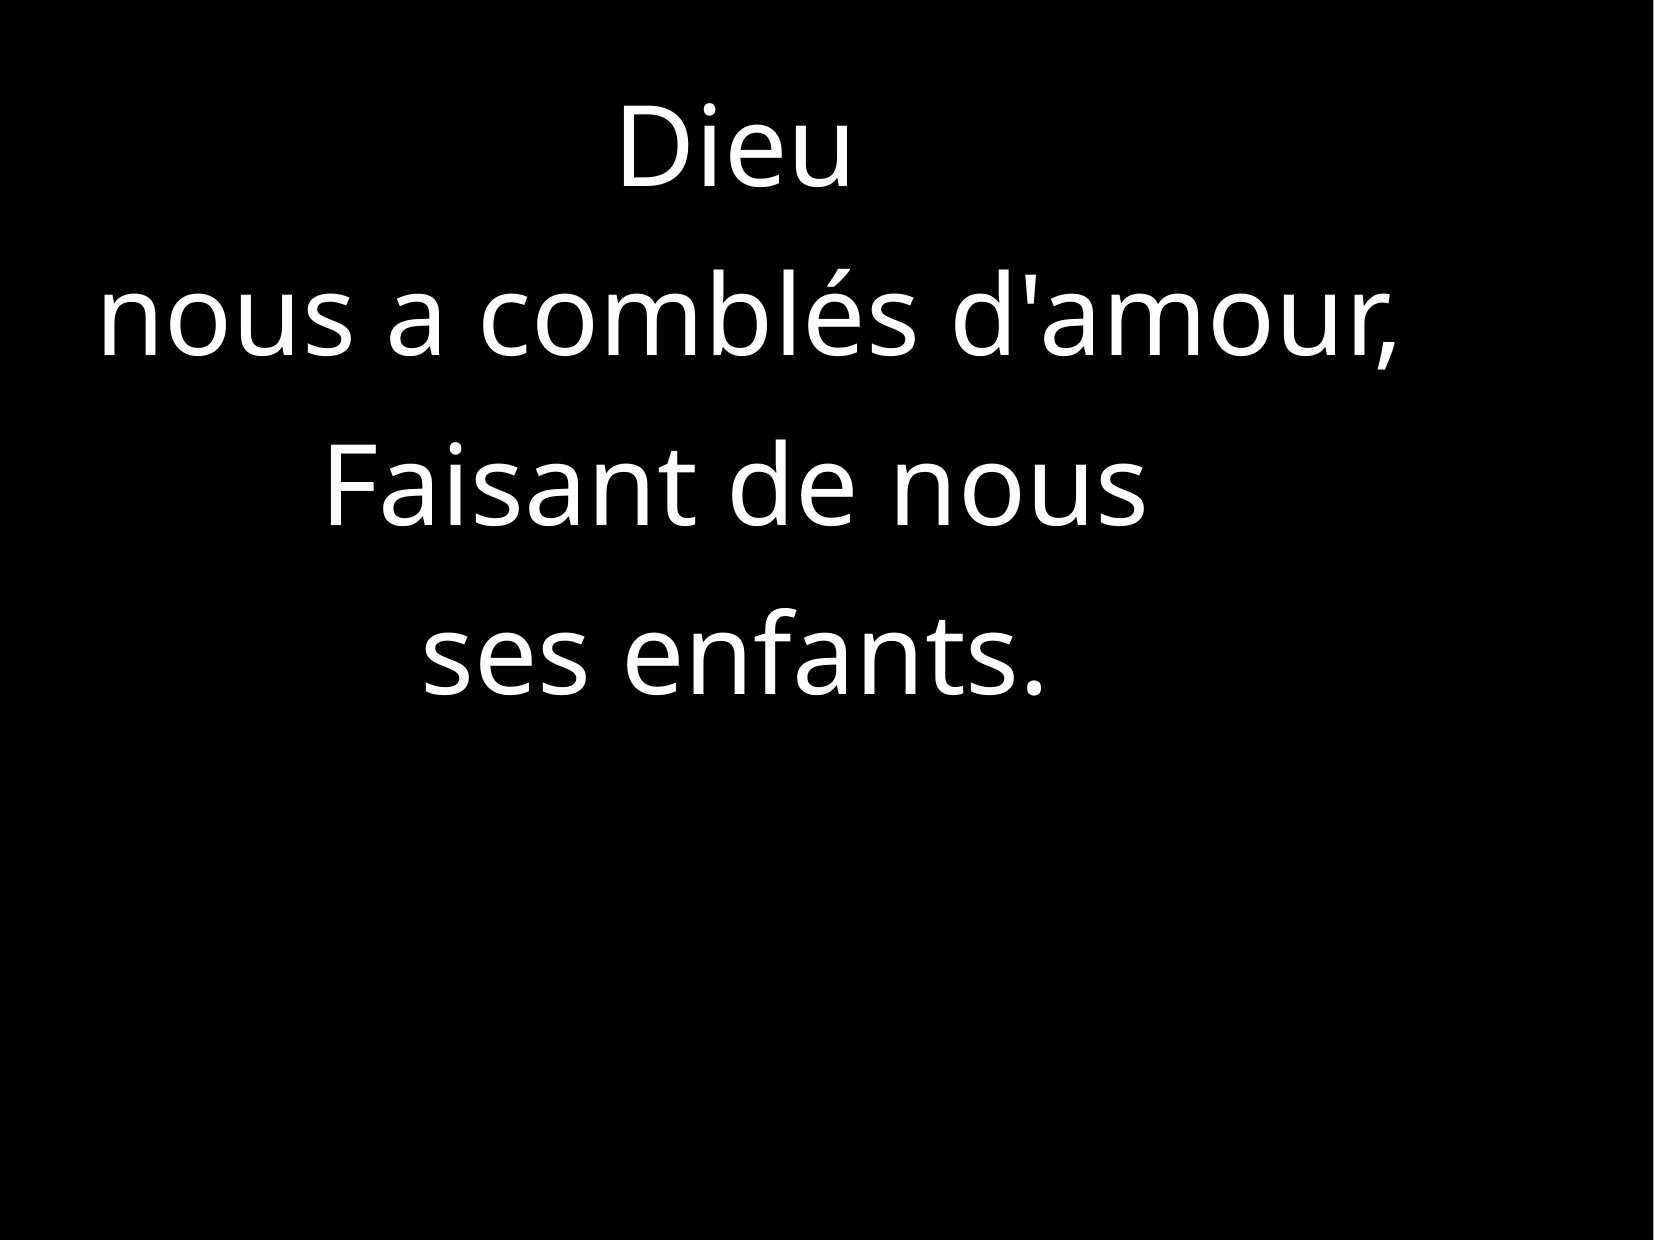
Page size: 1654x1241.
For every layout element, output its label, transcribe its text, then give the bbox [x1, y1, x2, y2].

text_box Dieu nous a comblés d'amour, Faisant de nous ses enfants. [75, 66, 1426, 1005]
